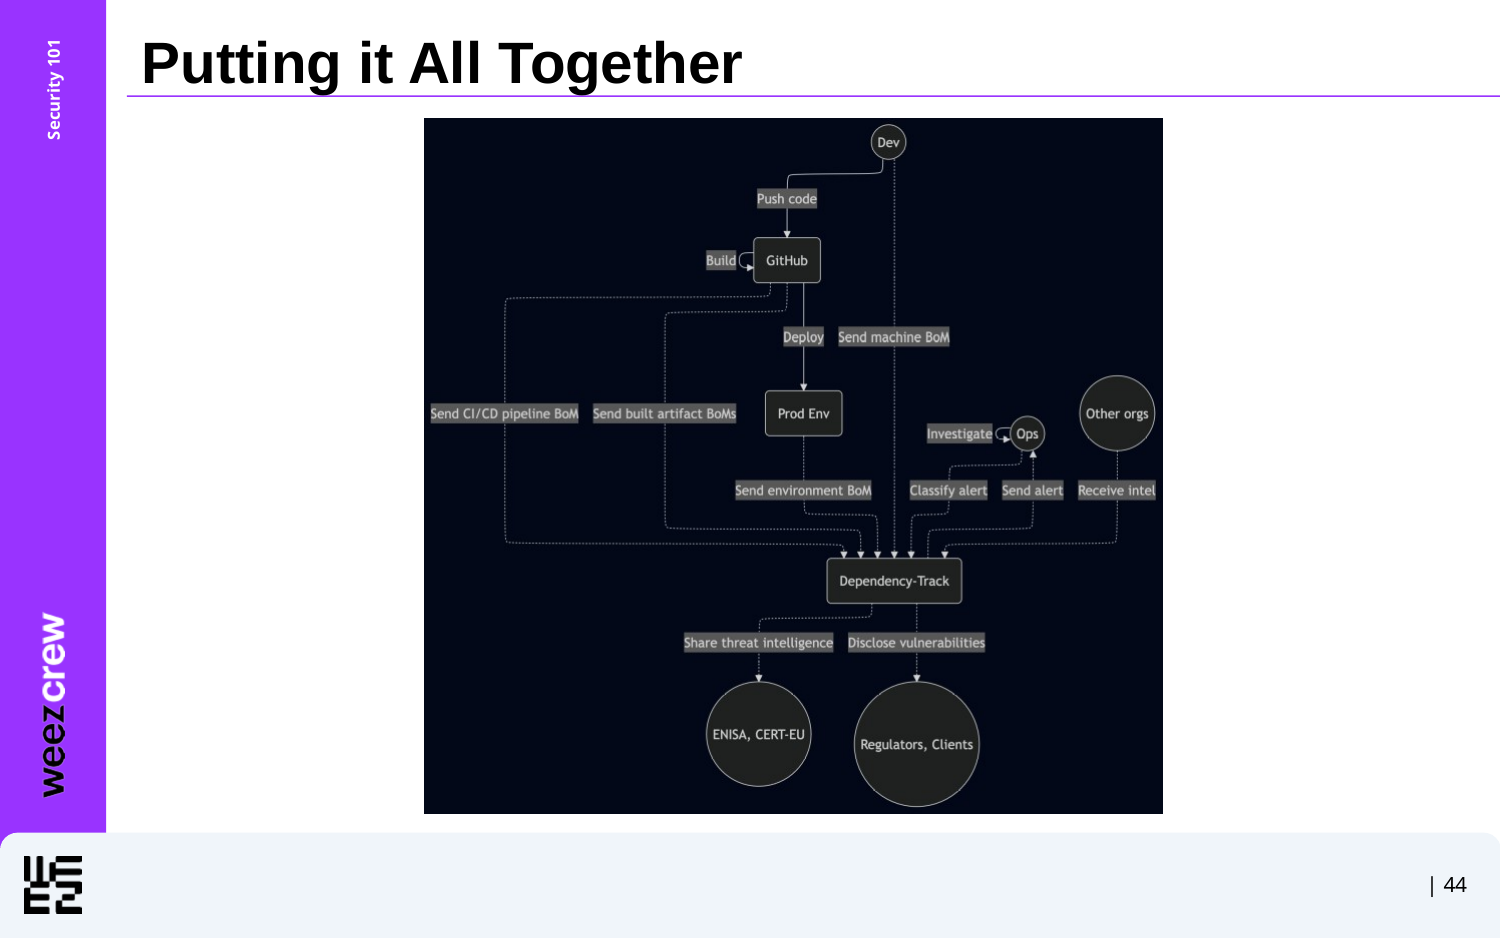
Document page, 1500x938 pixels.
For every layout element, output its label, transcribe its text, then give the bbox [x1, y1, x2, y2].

picture [43, 612, 65, 798]
title Putting it All Together [126, 24, 1480, 97]
slide_number | <number> [1393, 850, 1482, 922]
picture [24, 856, 82, 914]
title Security 101 [0, 24, 107, 497]
picture [424, 118, 1163, 814]
